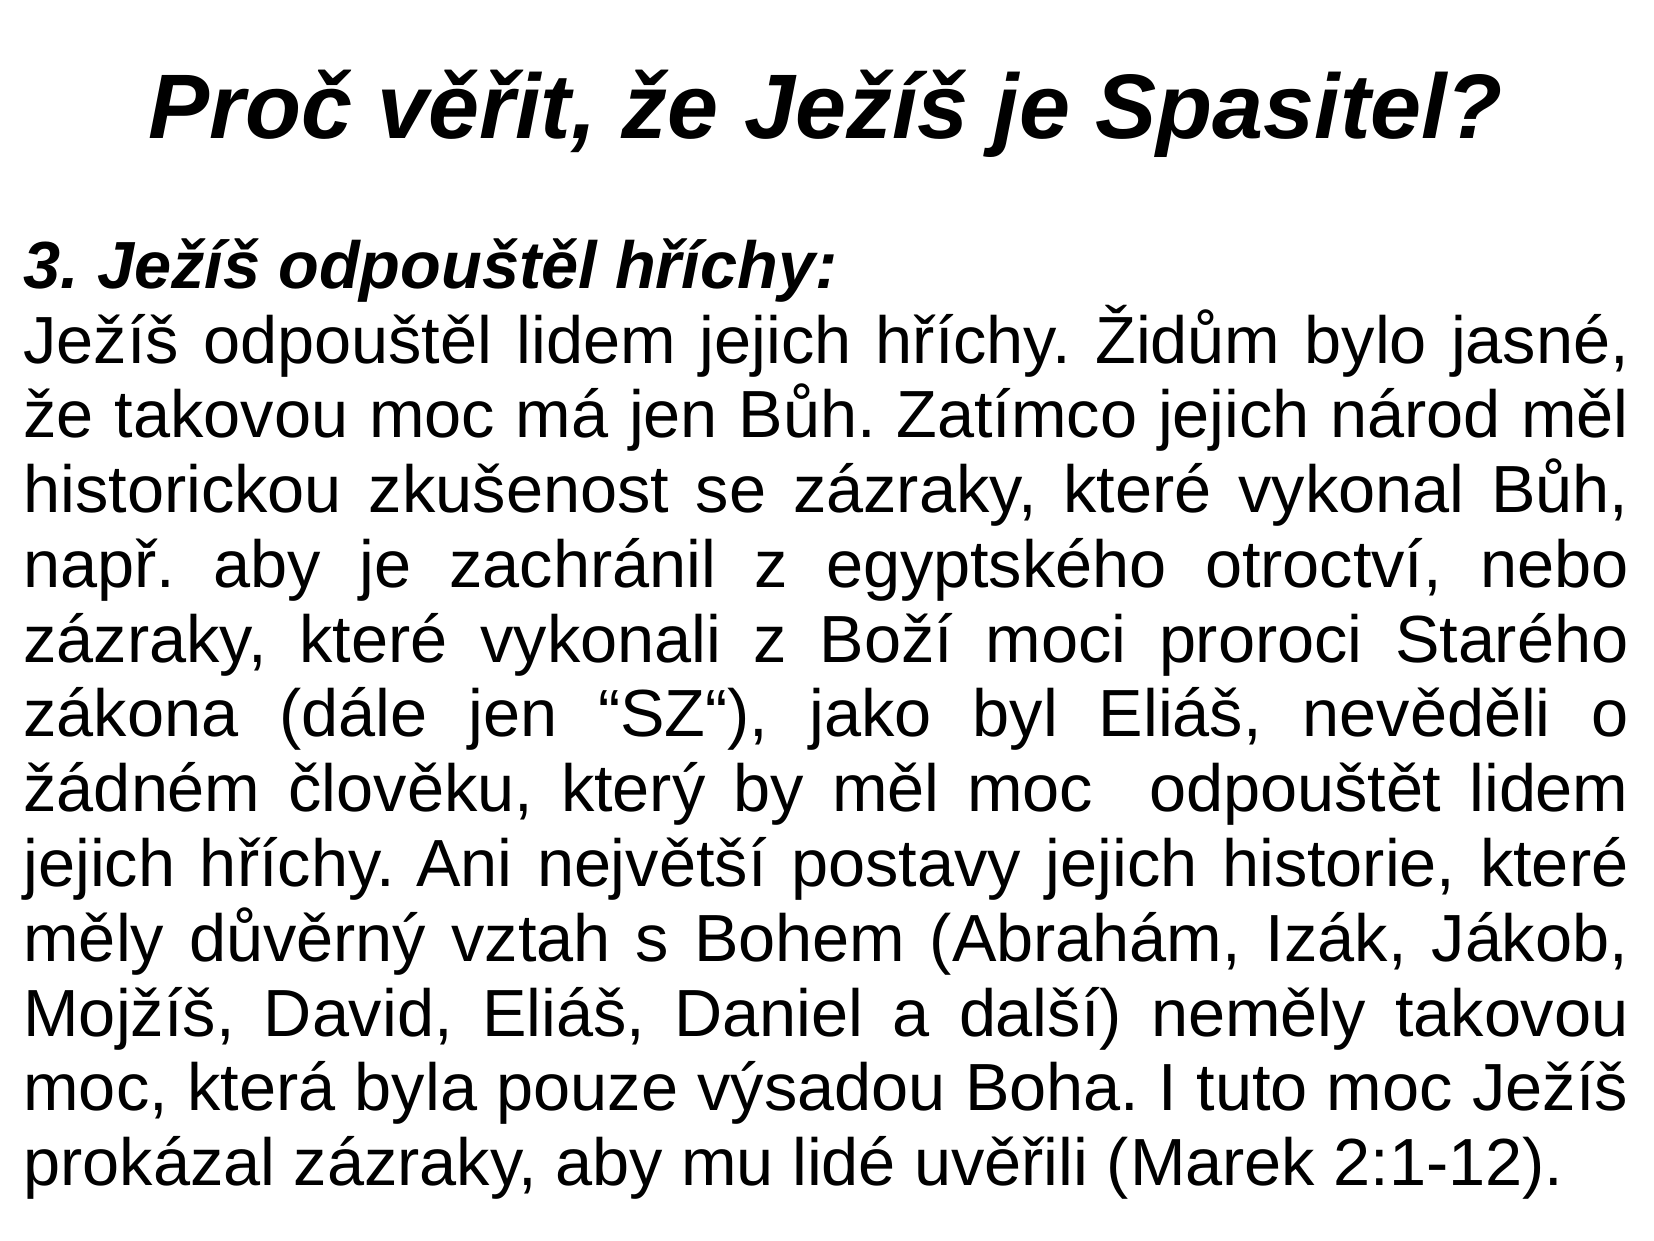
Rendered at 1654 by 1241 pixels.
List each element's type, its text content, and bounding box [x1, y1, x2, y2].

subtitle 3. Ježíš odpouštěl hříchy: Ježíš odpouštěl lidem jejich hříchy. Židům bylo jasné, že takovou moc má jen Bůh. Zatímco jejich národ měl historickou zkušenost se zázraky, které vykonal Bůh, např. aby je zachránil z egyptského otroctví, nebo zázraky, které vykonali z Boží moci proroci Starého zákona (dále jen “SZ“), jako byl Eliáš, nevěděli o žádném člověku, který by měl moc odpouštět lidem jejich hříchy. Ani největší postavy jejich historie, které měly důvěrný vztah s Bohem (Abrahám, Izák, Jákob, Mojžíš, David, Eliáš, Daniel a další) neměly takovou moc, která byla pouze výsadou Boha. I tuto moc Ježíš prokázal zázraky, aby mu lidé uvěřili (Marek 2:1-12). [23, 0, 1630, 1241]
